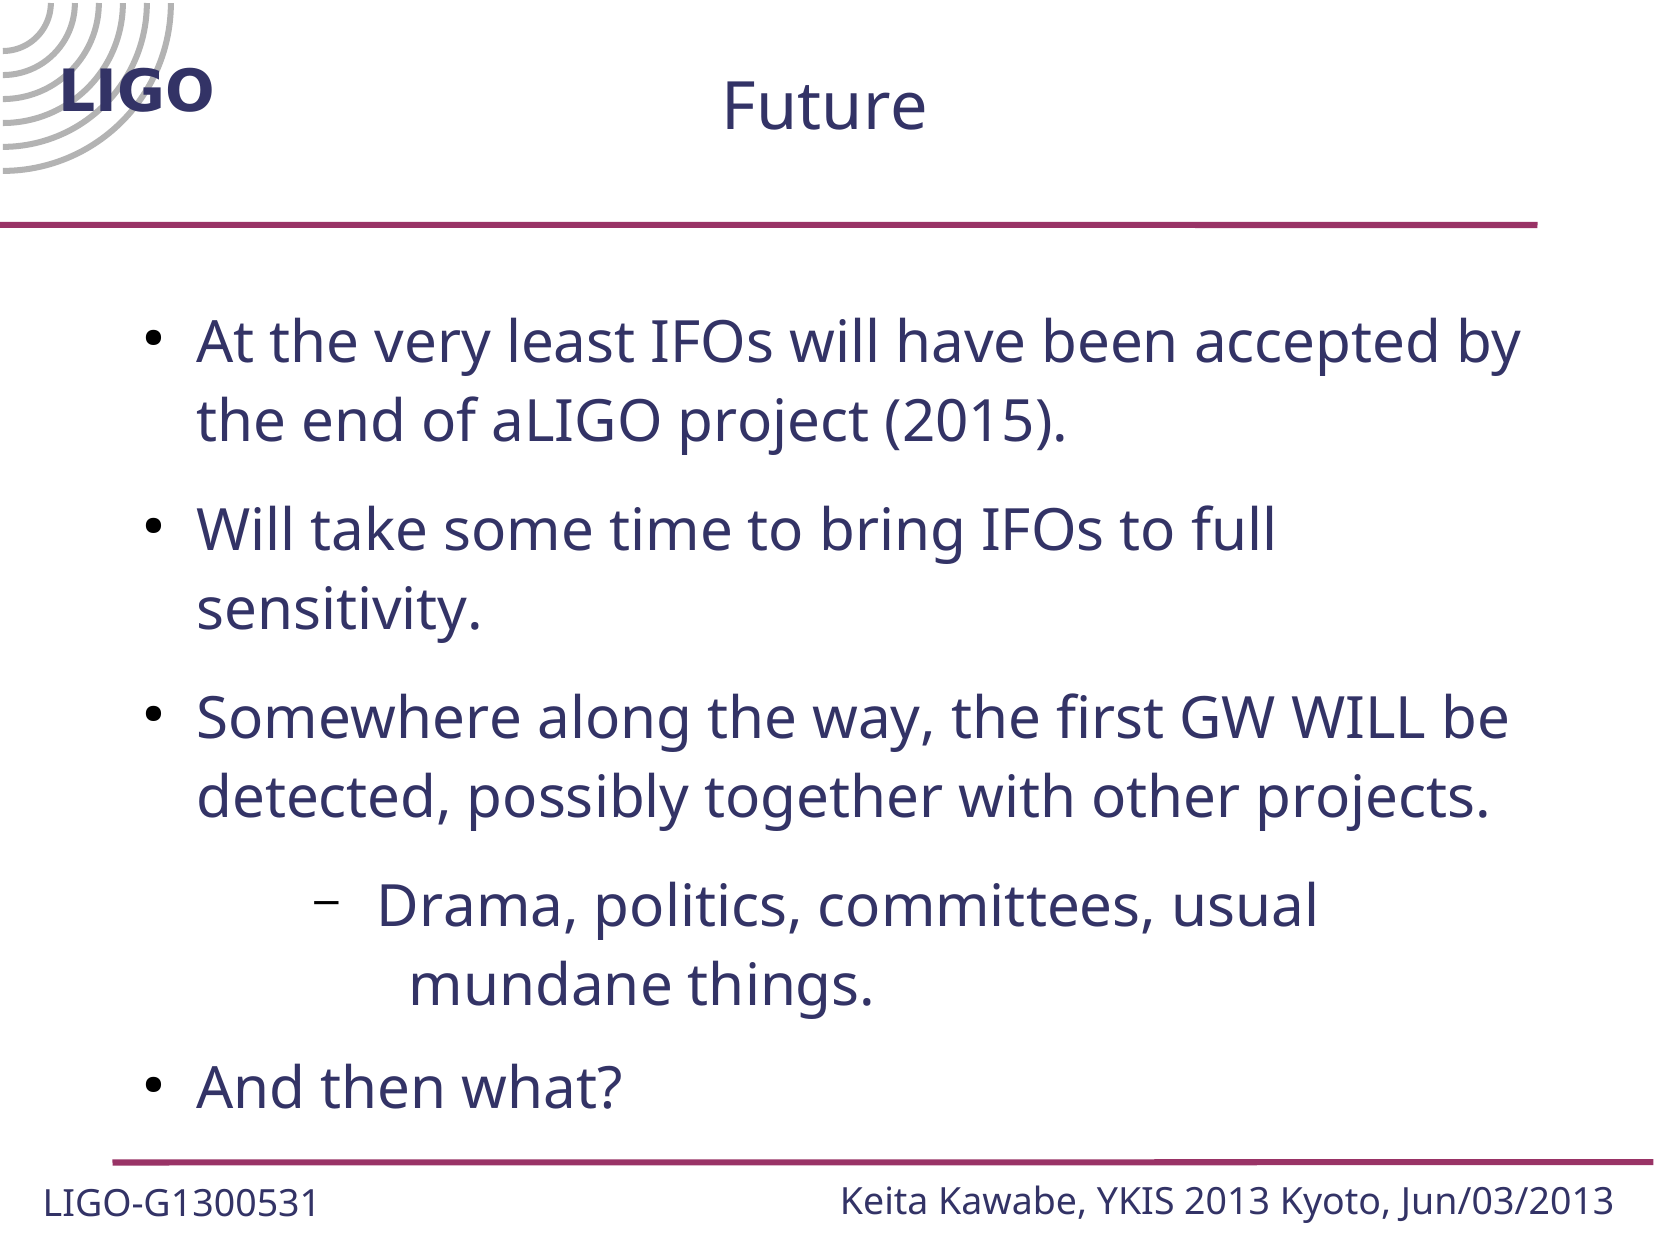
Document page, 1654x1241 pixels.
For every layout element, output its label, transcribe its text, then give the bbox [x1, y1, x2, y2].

list At the very least IFOs will have been accepted by the end of aLIGO project (2015). Will take some time to bring IFOs to full sensitivity. Somewhere along the way, the first GW WILL be detected, possibly together with other projects. Drama, politics, committees, usual mundane things. And then what? [125, 300, 1538, 1020]
title Future [187, 0, 1463, 208]
